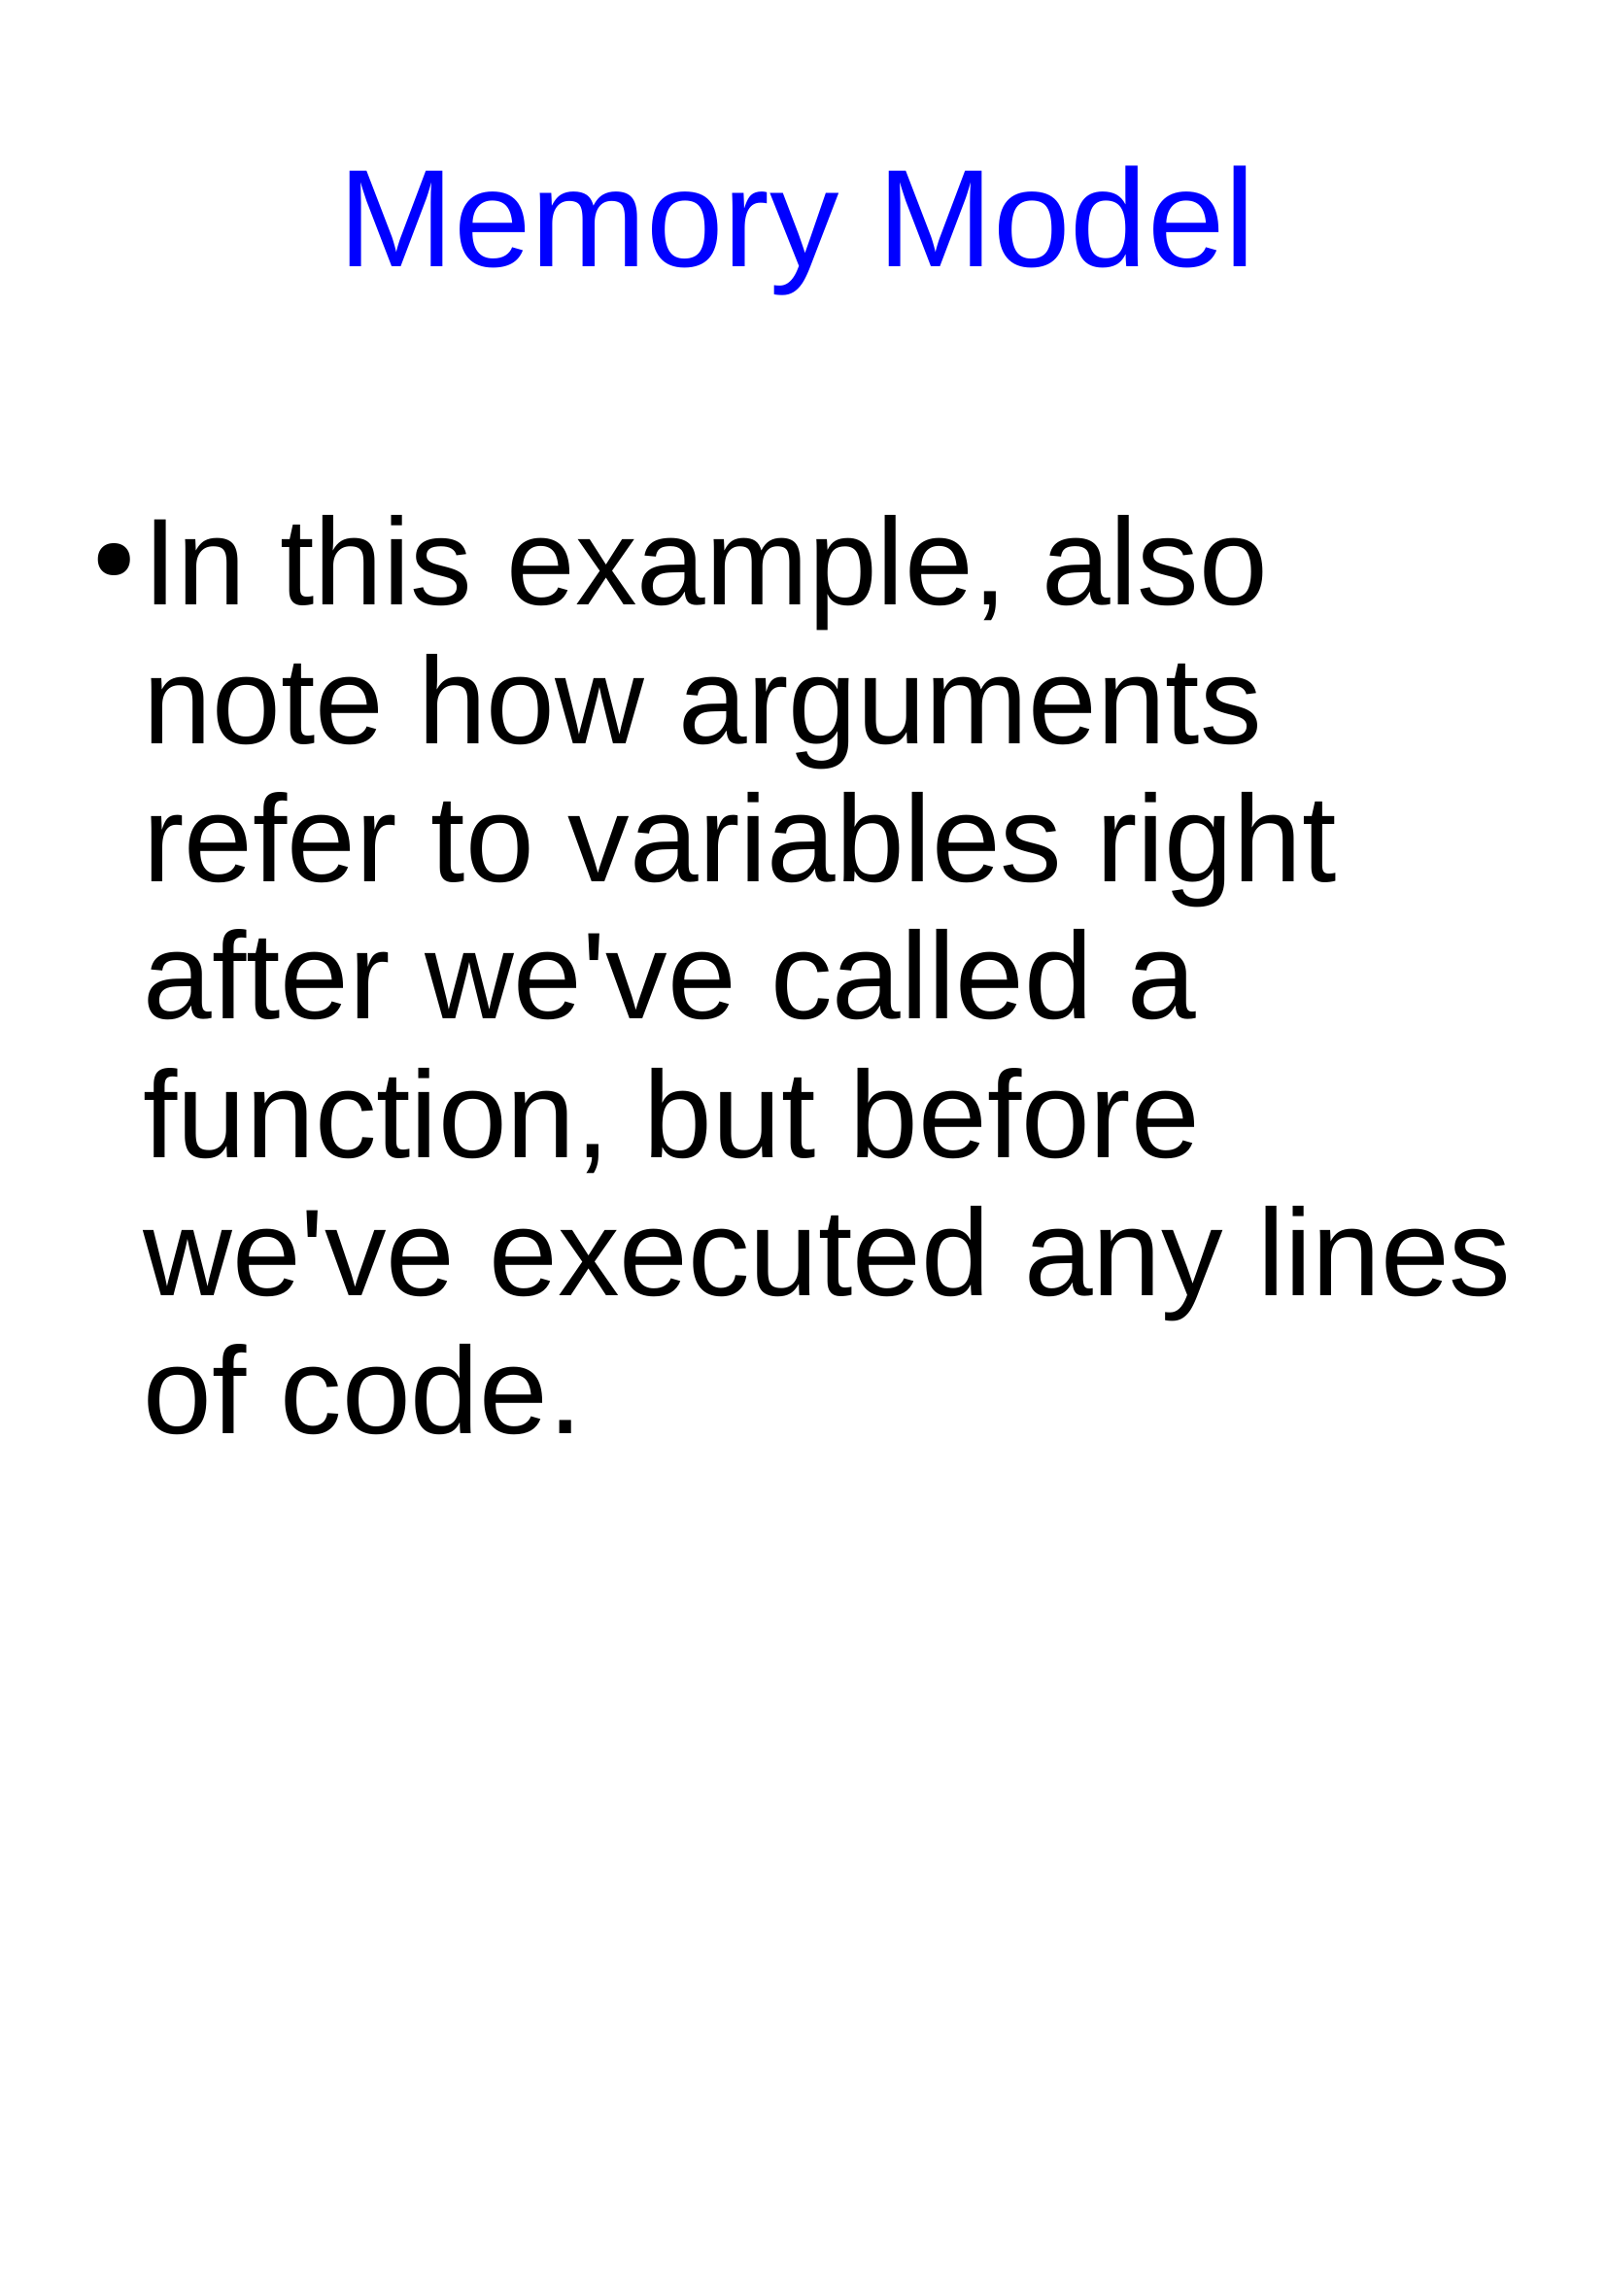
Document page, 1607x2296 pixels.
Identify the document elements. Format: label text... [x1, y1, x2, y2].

list In this example, also note how arguments refer to variables right after we've called a function, but before we've executed any lines of code. [74, 493, 1521, 2008]
title Memory Model [74, 108, 1521, 328]
